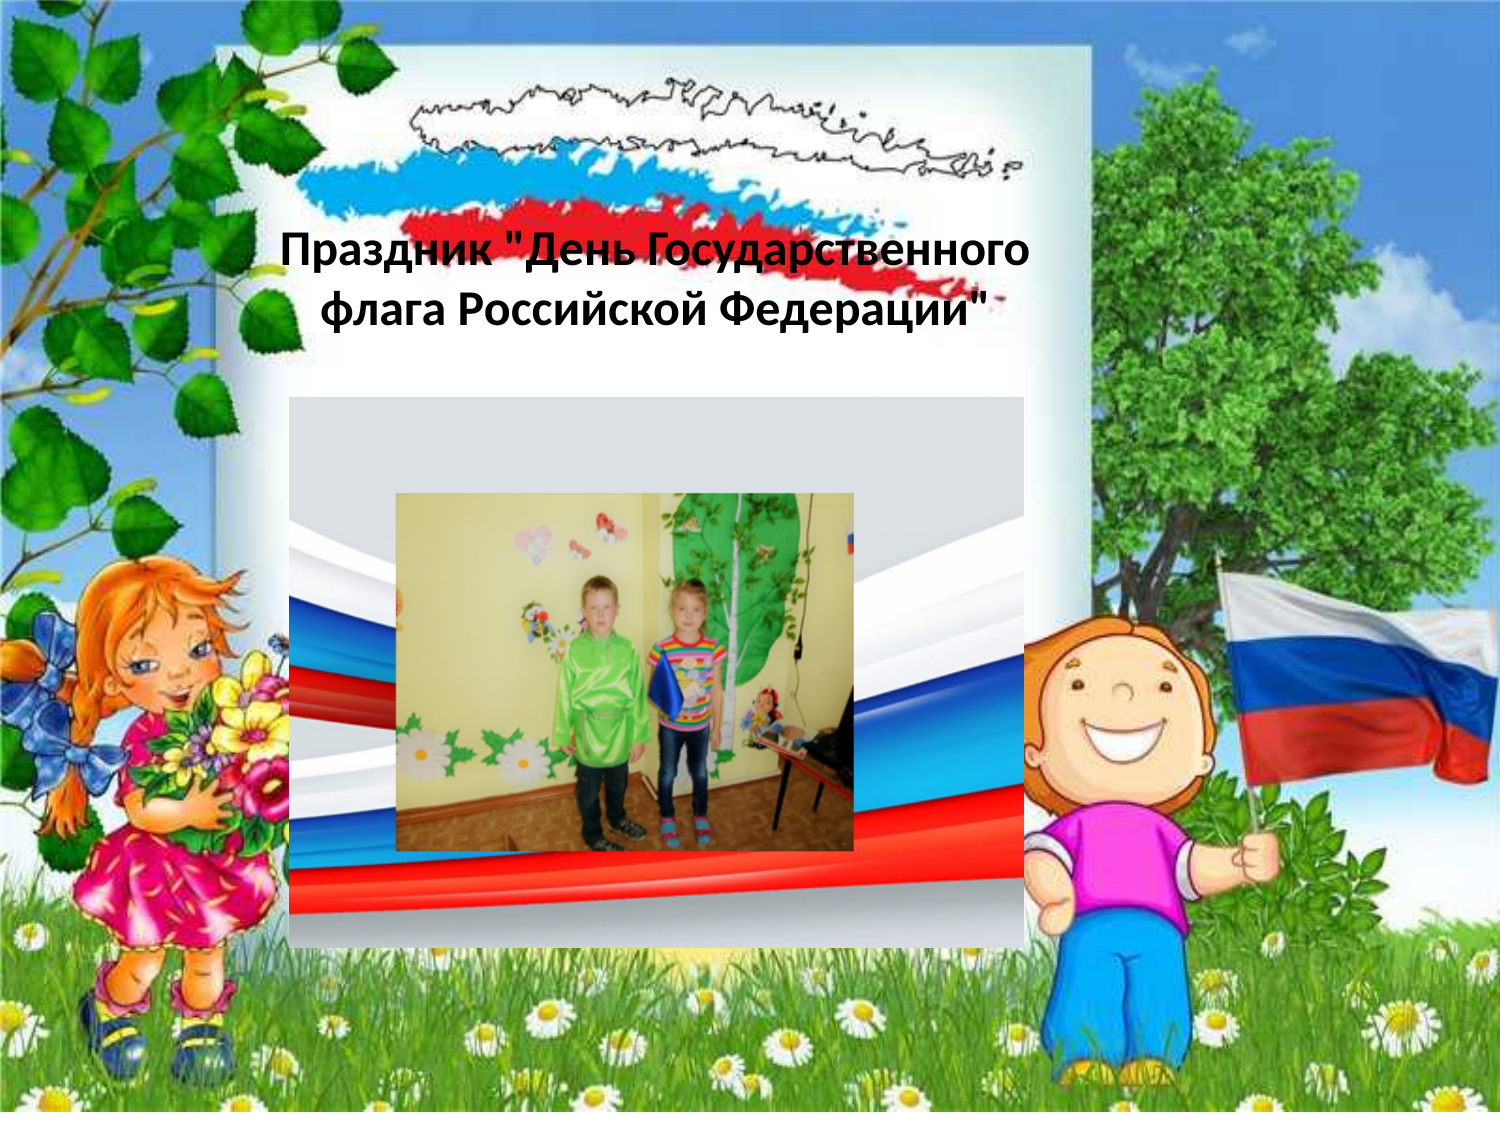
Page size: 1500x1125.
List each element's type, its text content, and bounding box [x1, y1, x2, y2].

picture [0, 0, 1500, 1112]
title Праздник "День Государственного флага Российской Федерации" [218, 208, 1093, 457]
